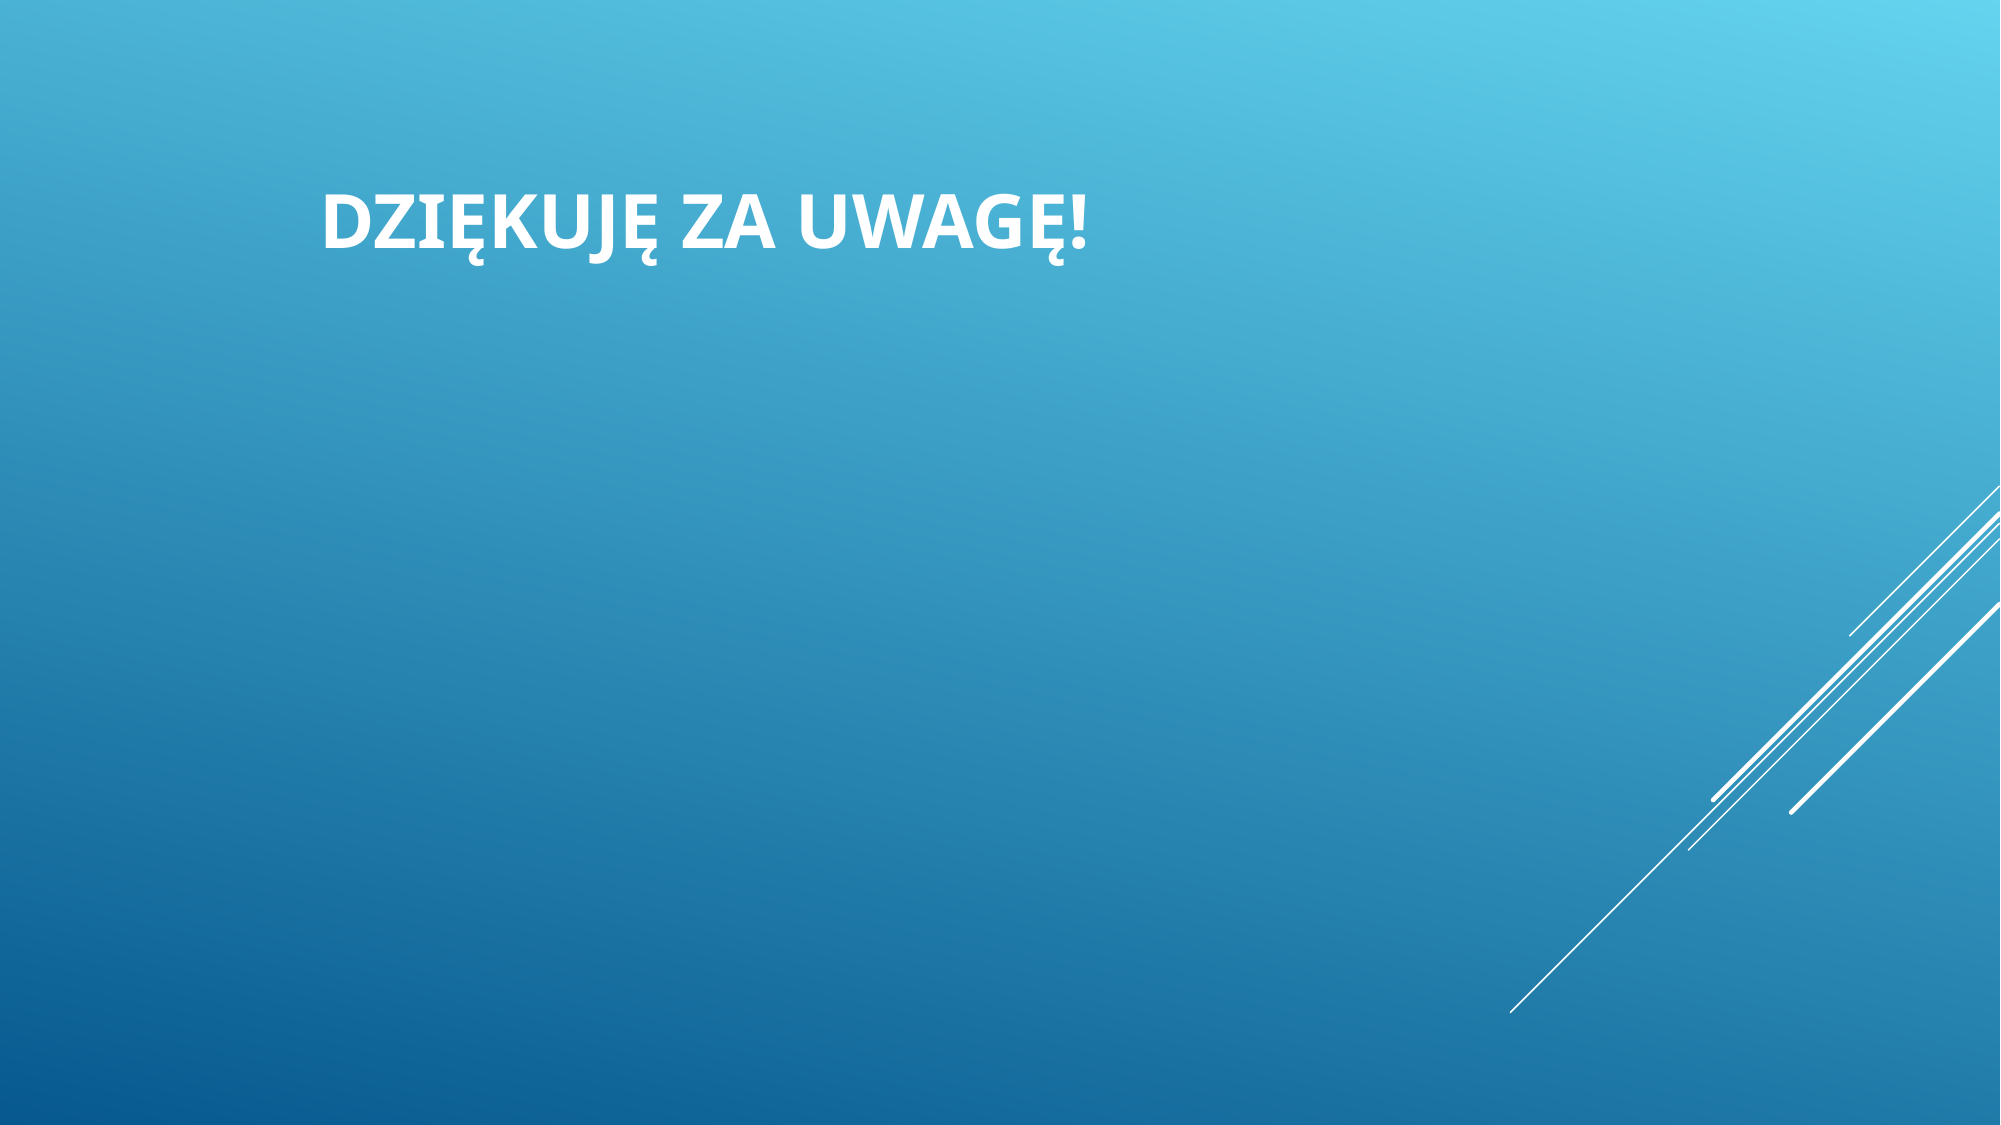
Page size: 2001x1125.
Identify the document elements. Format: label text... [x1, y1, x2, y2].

title DZIĘKUJĘ ZA UWAGĘ! [0, 110, 1411, 328]
